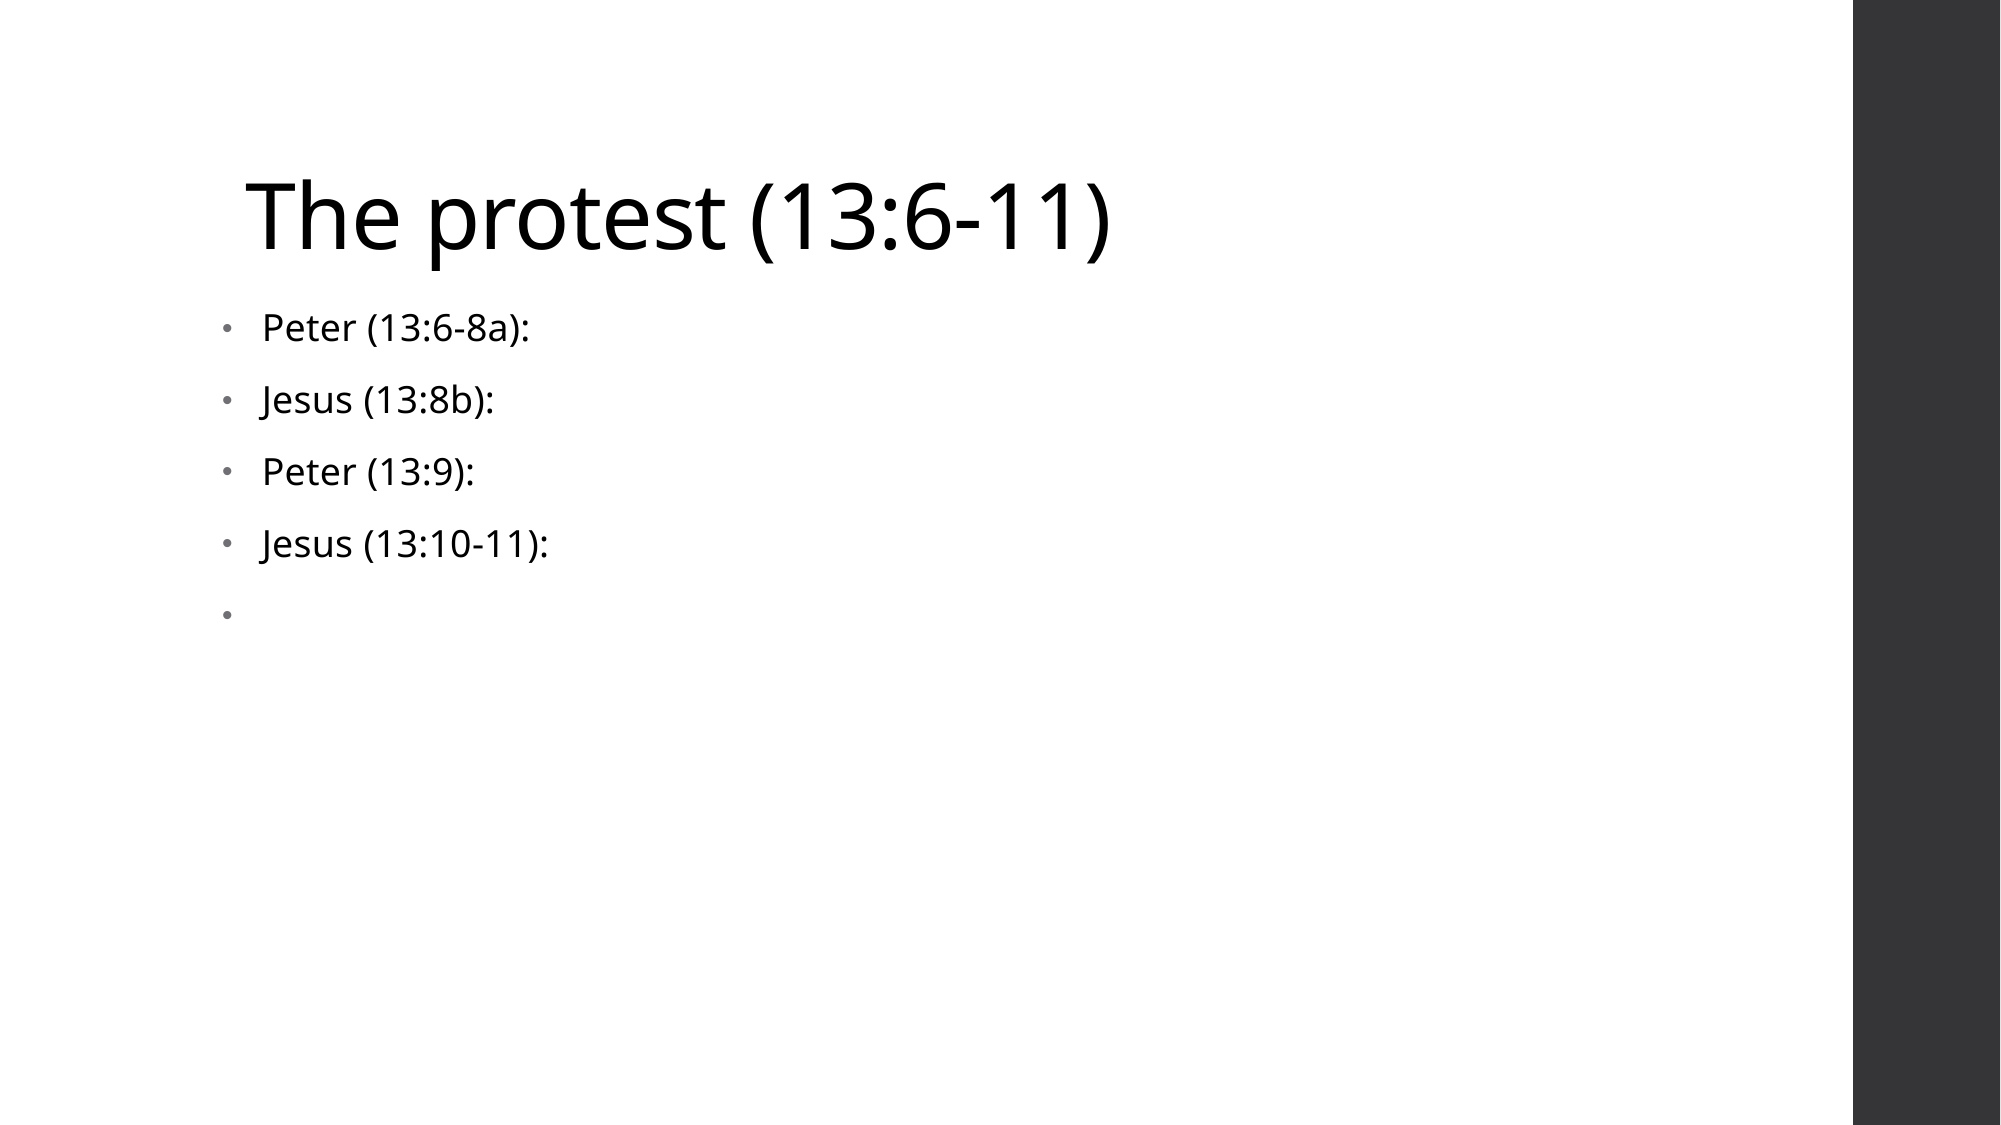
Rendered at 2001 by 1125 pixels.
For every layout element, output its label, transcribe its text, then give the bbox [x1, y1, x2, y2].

title The protest (13:6-11) [206, 60, 1797, 278]
list Peter (13:6-8a): Jesus (13:8b): Peter (13:9): Jesus (13:10-11): [206, 299, 1617, 1014]
